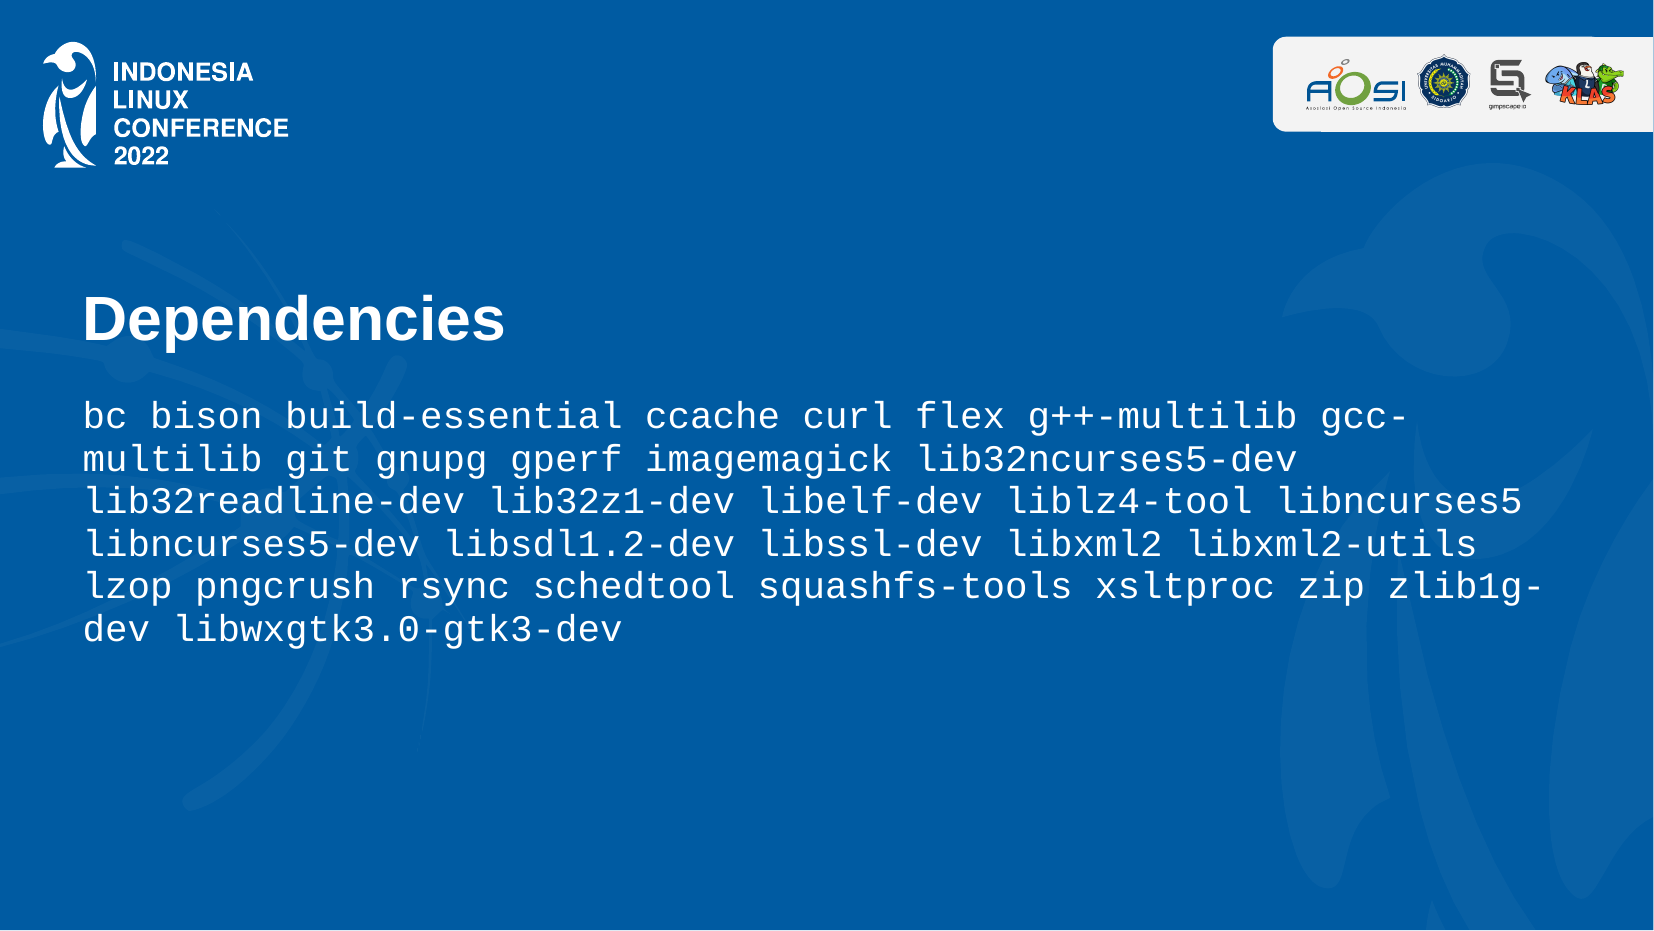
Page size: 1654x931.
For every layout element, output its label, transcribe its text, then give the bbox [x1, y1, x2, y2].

picture [1417, 54, 1471, 108]
picture [1545, 62, 1624, 105]
subtitle bc bison build-essential ccache curl flex g++-multilib gcc-multilib git gnupg gperf imagemagick lib32ncurses5-dev lib32readline-dev lib32z1-dev libelf-dev liblz4-tool libncurses5 libncurses5-dev libsdl1.2-dev libssl-dev libxml2 libxml2-utils lzop pngcrush rsync schedtool squashfs-tools xsltproc zip zlib1g-dev libwxgtk3.0-gtk3-dev [82, 375, 1571, 676]
title Dependencies [82, 262, 601, 375]
